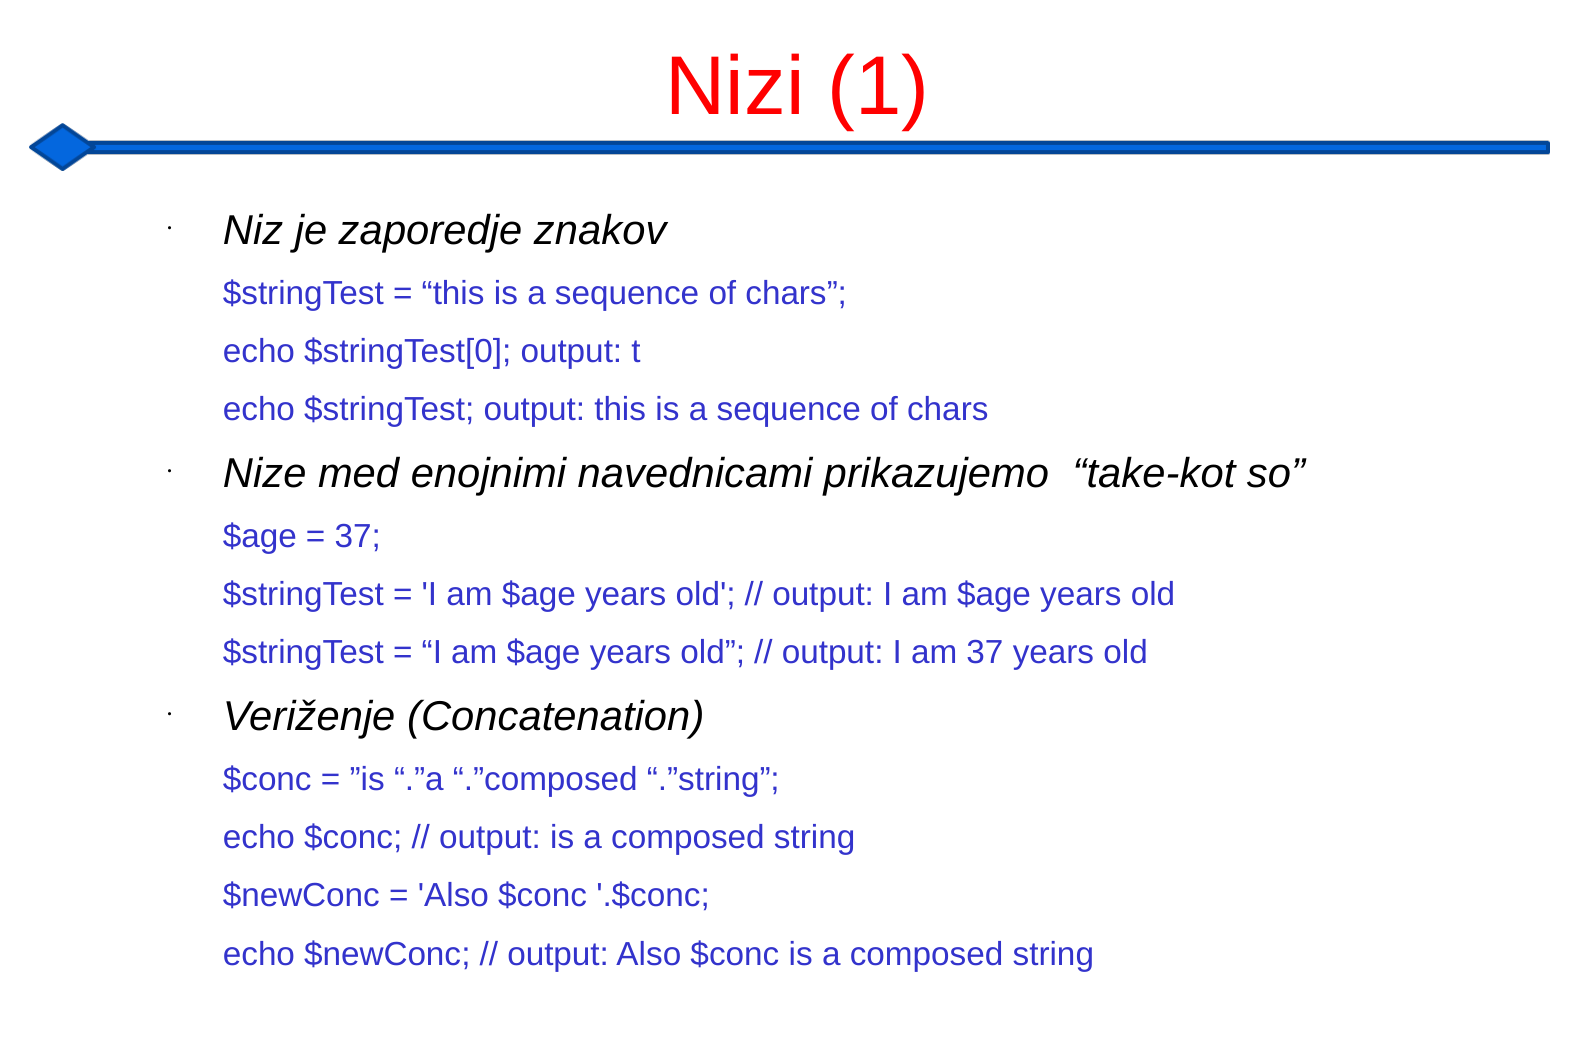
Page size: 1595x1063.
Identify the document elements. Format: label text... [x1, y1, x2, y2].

title Nizi (1) [167, 36, 1428, 134]
picture [28, 122, 1551, 172]
text_box Niz je zaporedje znakov $stringTest = “this is a sequence of chars”; echo $stringTest[0]; output: t echo $stringTest; output: this is a sequence of chars Nize med enojnimi navednicami prikazujemo “take-kot so” $age = 37; $stringTest = 'I am $age years old'; // output: I am $age years old $stringTest = “I am $age years old”; // output: I am 37 years old Veriženje (Concatenation) $conc = ”is “.”a “.”composed “.”string”; echo $conc; // output: is a composed string $newConc = 'Also $conc '.$conc; echo $newConc; // output: Also $conc is a composed string [167, 201, 1428, 986]
